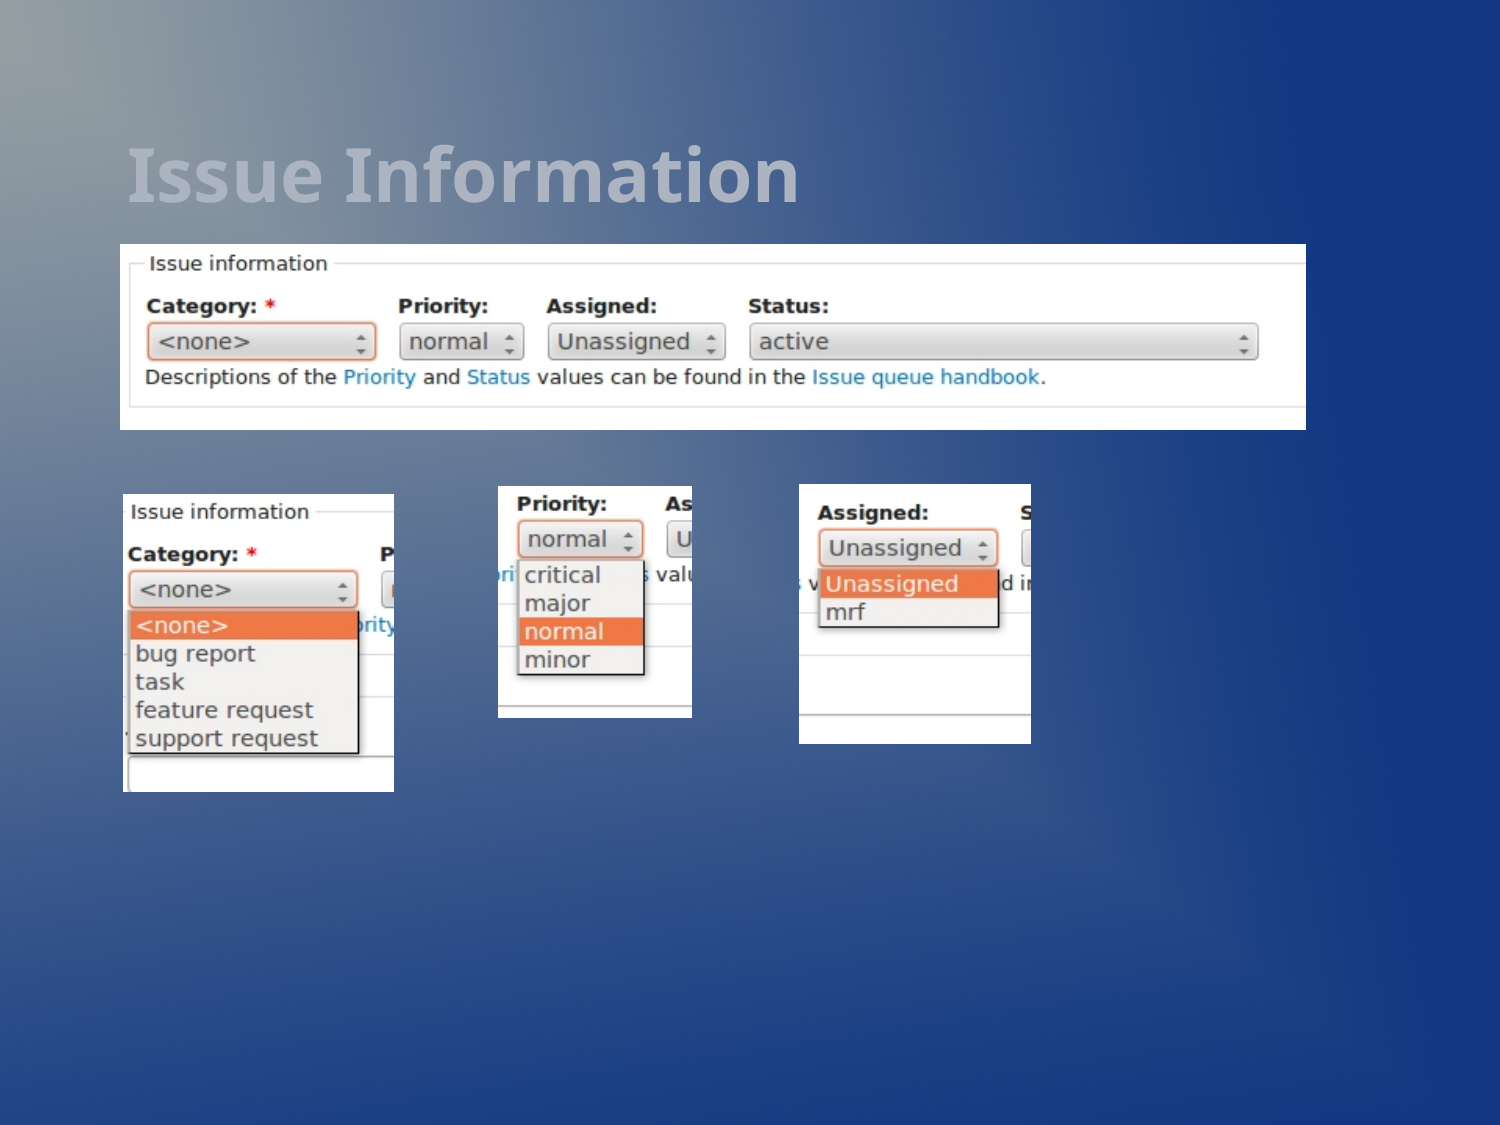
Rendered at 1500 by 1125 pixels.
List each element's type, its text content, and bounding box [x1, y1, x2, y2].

picture [0, 0, 1500, 1125]
title Issue Information [75, 14, 1425, 233]
